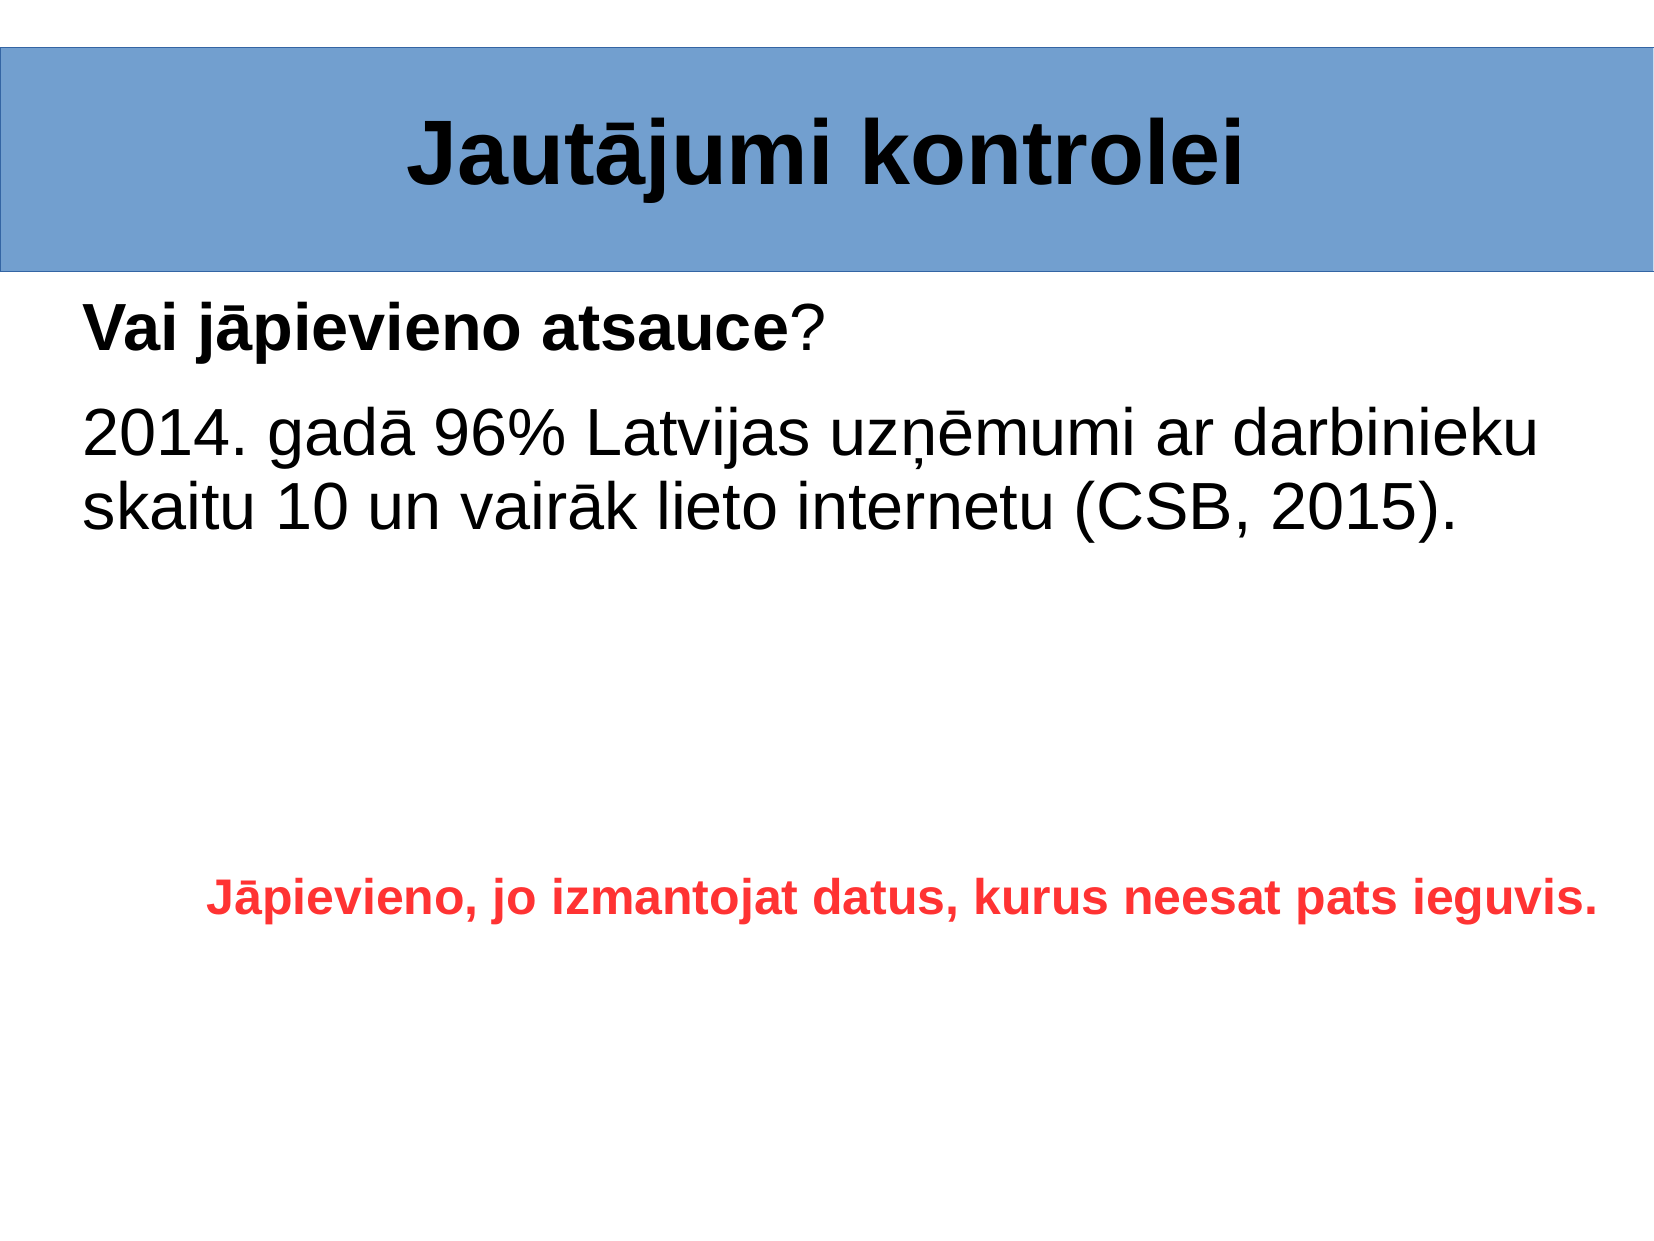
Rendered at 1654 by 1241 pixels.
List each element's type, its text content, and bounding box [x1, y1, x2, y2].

title Jautājumi kontrolei [82, 49, 1571, 257]
text_box [0, 47, 1654, 272]
list Vai jāpievieno atsauce? 2014. gadā 96% Latvijas uzņēmumi ar darbinieku skaitu 10 un vairāk lieto internetu (CSB, 2015). [82, 290, 1607, 1010]
text_box Jāpievieno, jo izmantojat datus, kurus neesat pats ieguvis. [192, 862, 1615, 934]
